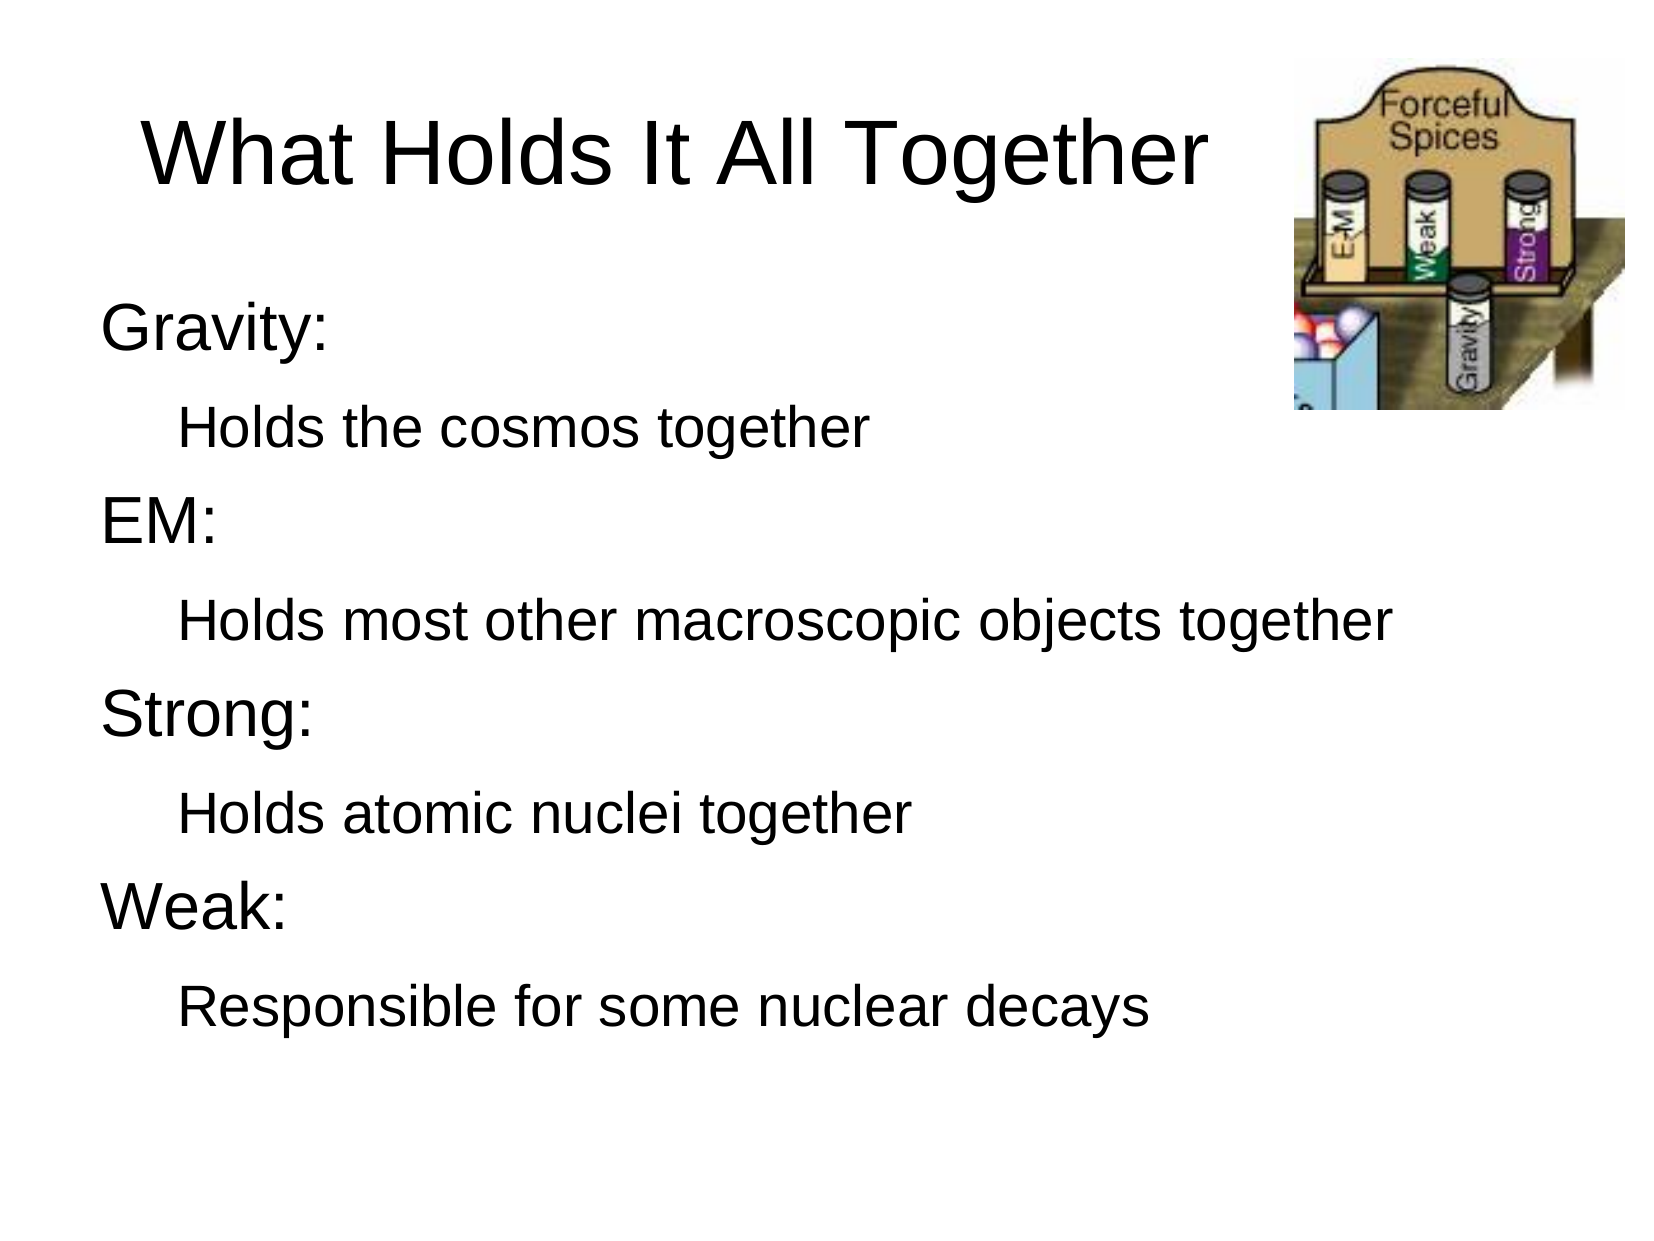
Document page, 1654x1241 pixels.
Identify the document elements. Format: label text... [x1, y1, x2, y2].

list Gravity: Holds the cosmos together EM: Holds most other macroscopic objects together Strong: Holds atomic nuclei together Weak: Responsible for some nuclear decays [82, 290, 1571, 1102]
picture [1294, 58, 1625, 410]
title What Holds It All Together [82, 56, 1270, 250]
